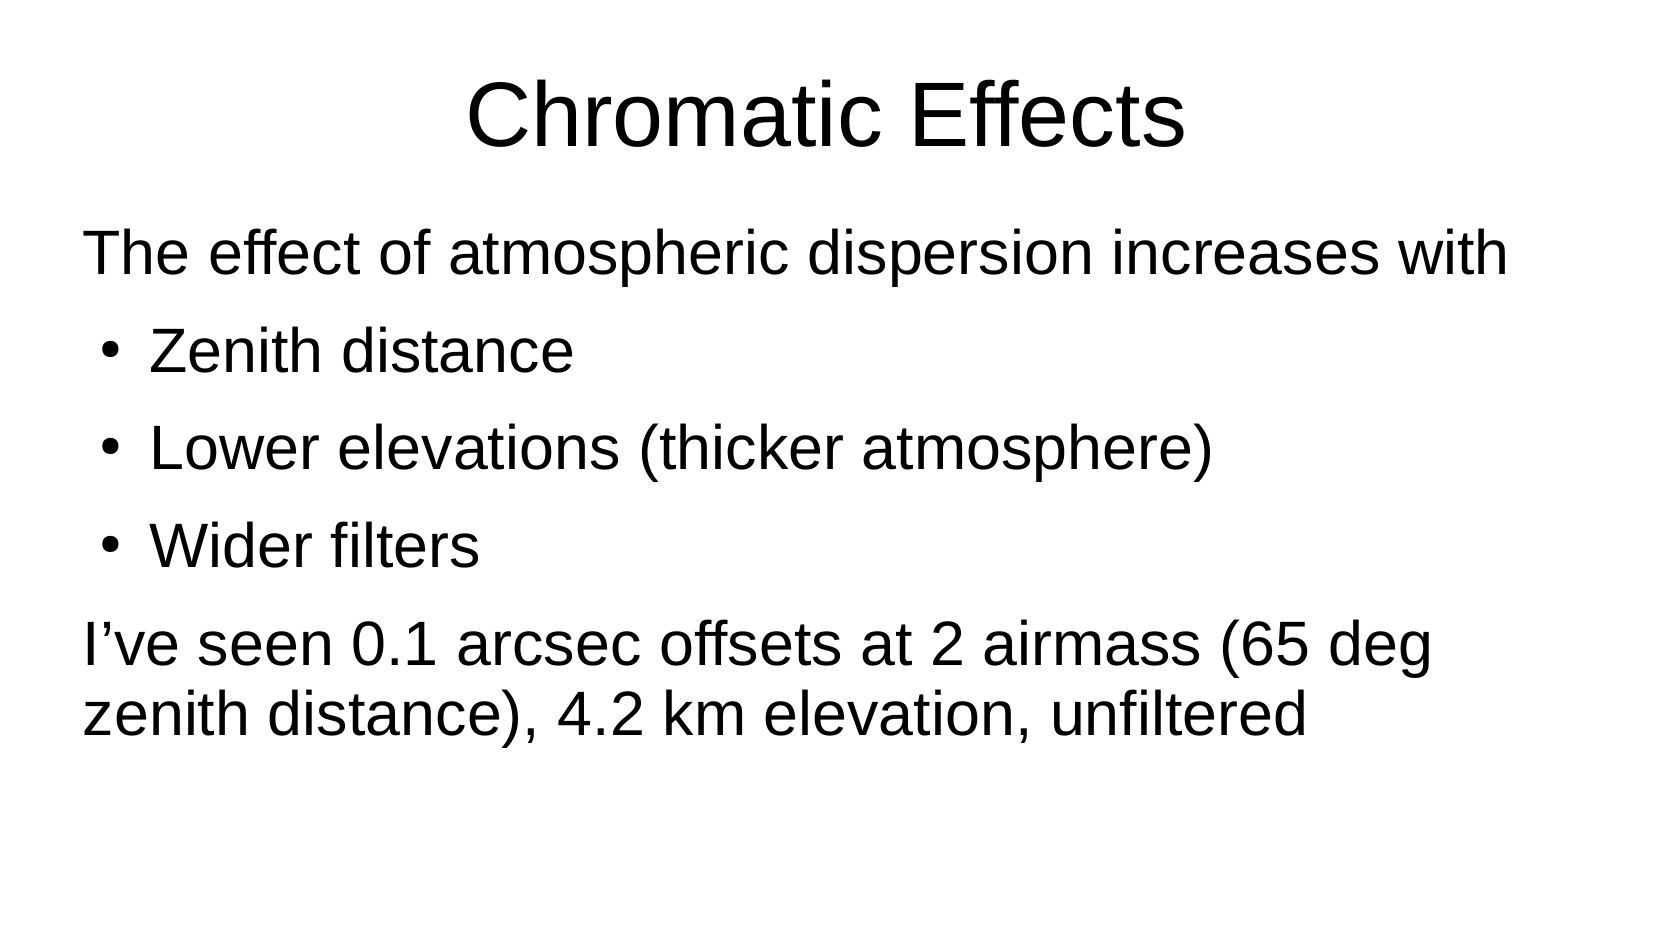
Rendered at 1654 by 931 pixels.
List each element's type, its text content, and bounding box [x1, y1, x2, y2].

list The effect of atmospheric dispersion increases with Zenith distance Lower elevations (thicker atmosphere) Wider filters I’ve seen 0.1 arcsec offsets at 2 airmass (65 deg zenith distance), 4.2 km elevation, unfiltered [82, 217, 1571, 758]
title Chromatic Effects [82, 37, 1571, 193]
